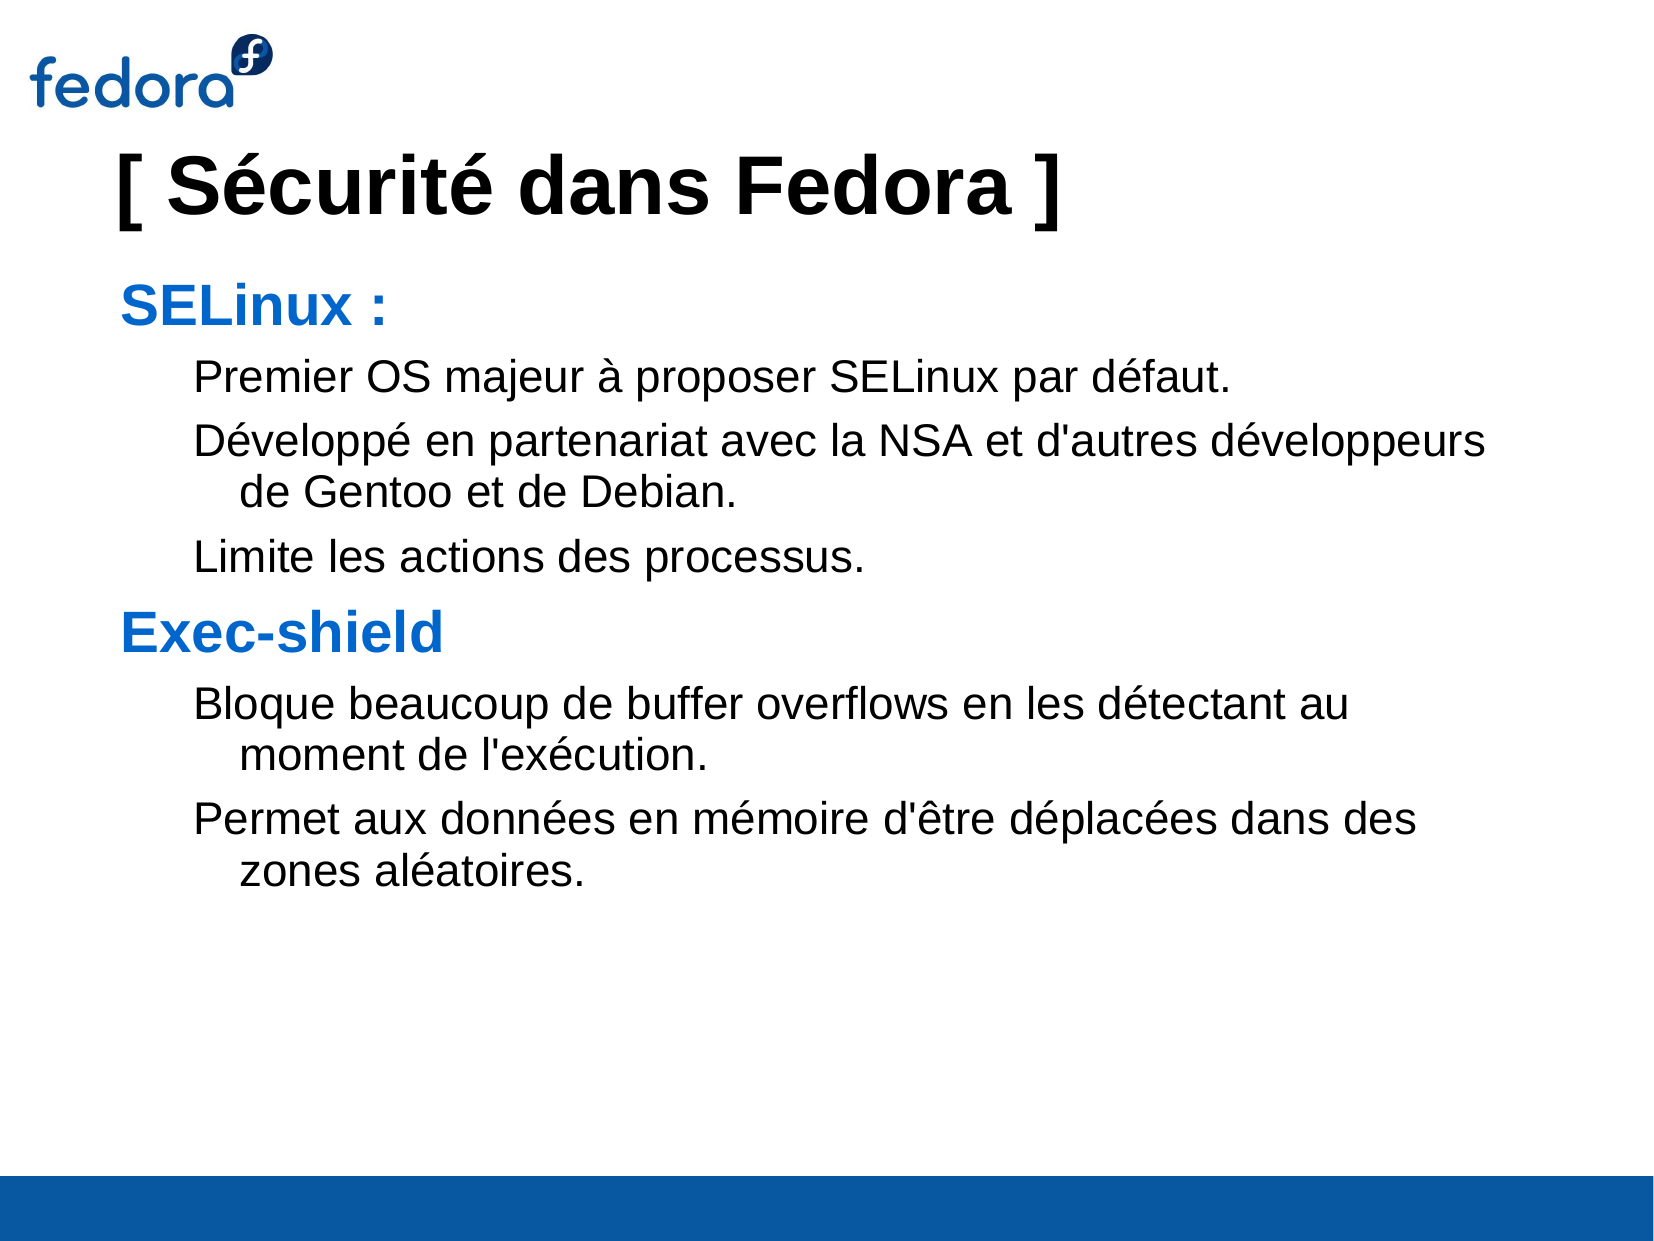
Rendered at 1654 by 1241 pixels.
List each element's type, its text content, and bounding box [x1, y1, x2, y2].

list SELinux : Premier OS majeur à proposer SELinux par défaut. Développé en partenariat avec la NSA et d'autres développeurs de Gentoo et de Debian. Limite les actions des processus. Exec-shield Bloque beaucoup de buffer overflows en les détectant au moment de l'exécution. Permet aux données en mémoire d'être déplacées dans des zones aléatoires. [118, 272, 1523, 1092]
title [ Sécurité dans Fedora ] [115, 122, 1521, 249]
picture [0, 1176, 1654, 1241]
picture [22, 27, 277, 115]
